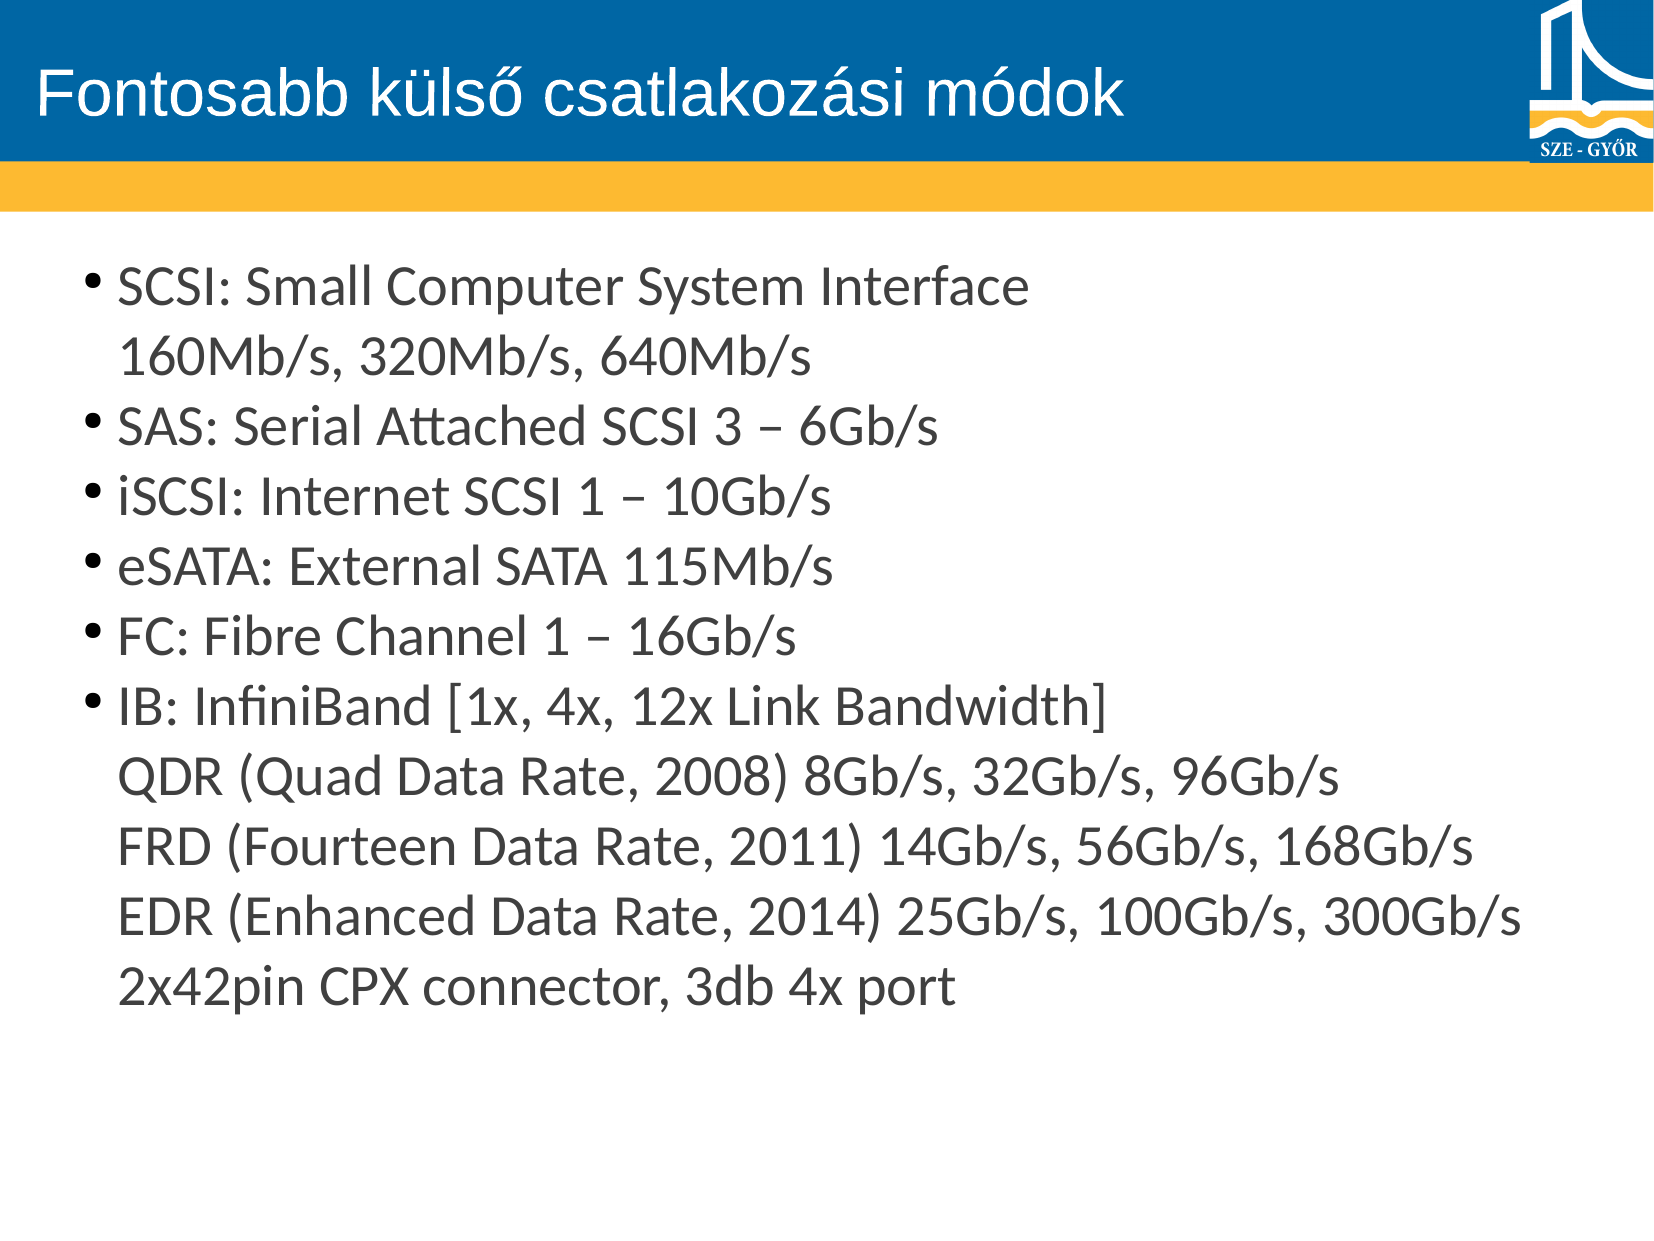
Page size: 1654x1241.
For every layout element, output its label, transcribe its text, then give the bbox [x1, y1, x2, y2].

picture [1529, 0, 1654, 163]
text_box SCSI: Small Computer System Interface 160Mb/s, 320Mb/s, 640Mb/s SAS: Serial Attached SCSI 3 – 6Gb/s iSCSI: Internet SCSI 1 – 10Gb/s eSATA: External SATA 115Mb/s FC: Fibre Channel 1 – 16Gb/s IB: InfiniBand [1x, 4x, 12x Link Bandwidth] QDR (Quad Data Rate, 2008) 8Gb/s, 32Gb/s, 96Gb/s FRD (Fourteen Data Rate, 2011) 14Gb/s, 56Gb/s, 168Gb/s EDR (Enhanced Data Rate, 2014) 25Gb/s, 100Gb/s, 300Gb/s 2x42pin CPX connector, 3db 4x port [82, 247, 1571, 1198]
text_box Fontosabb külső csatlakozási módok [34, 48, 1524, 144]
